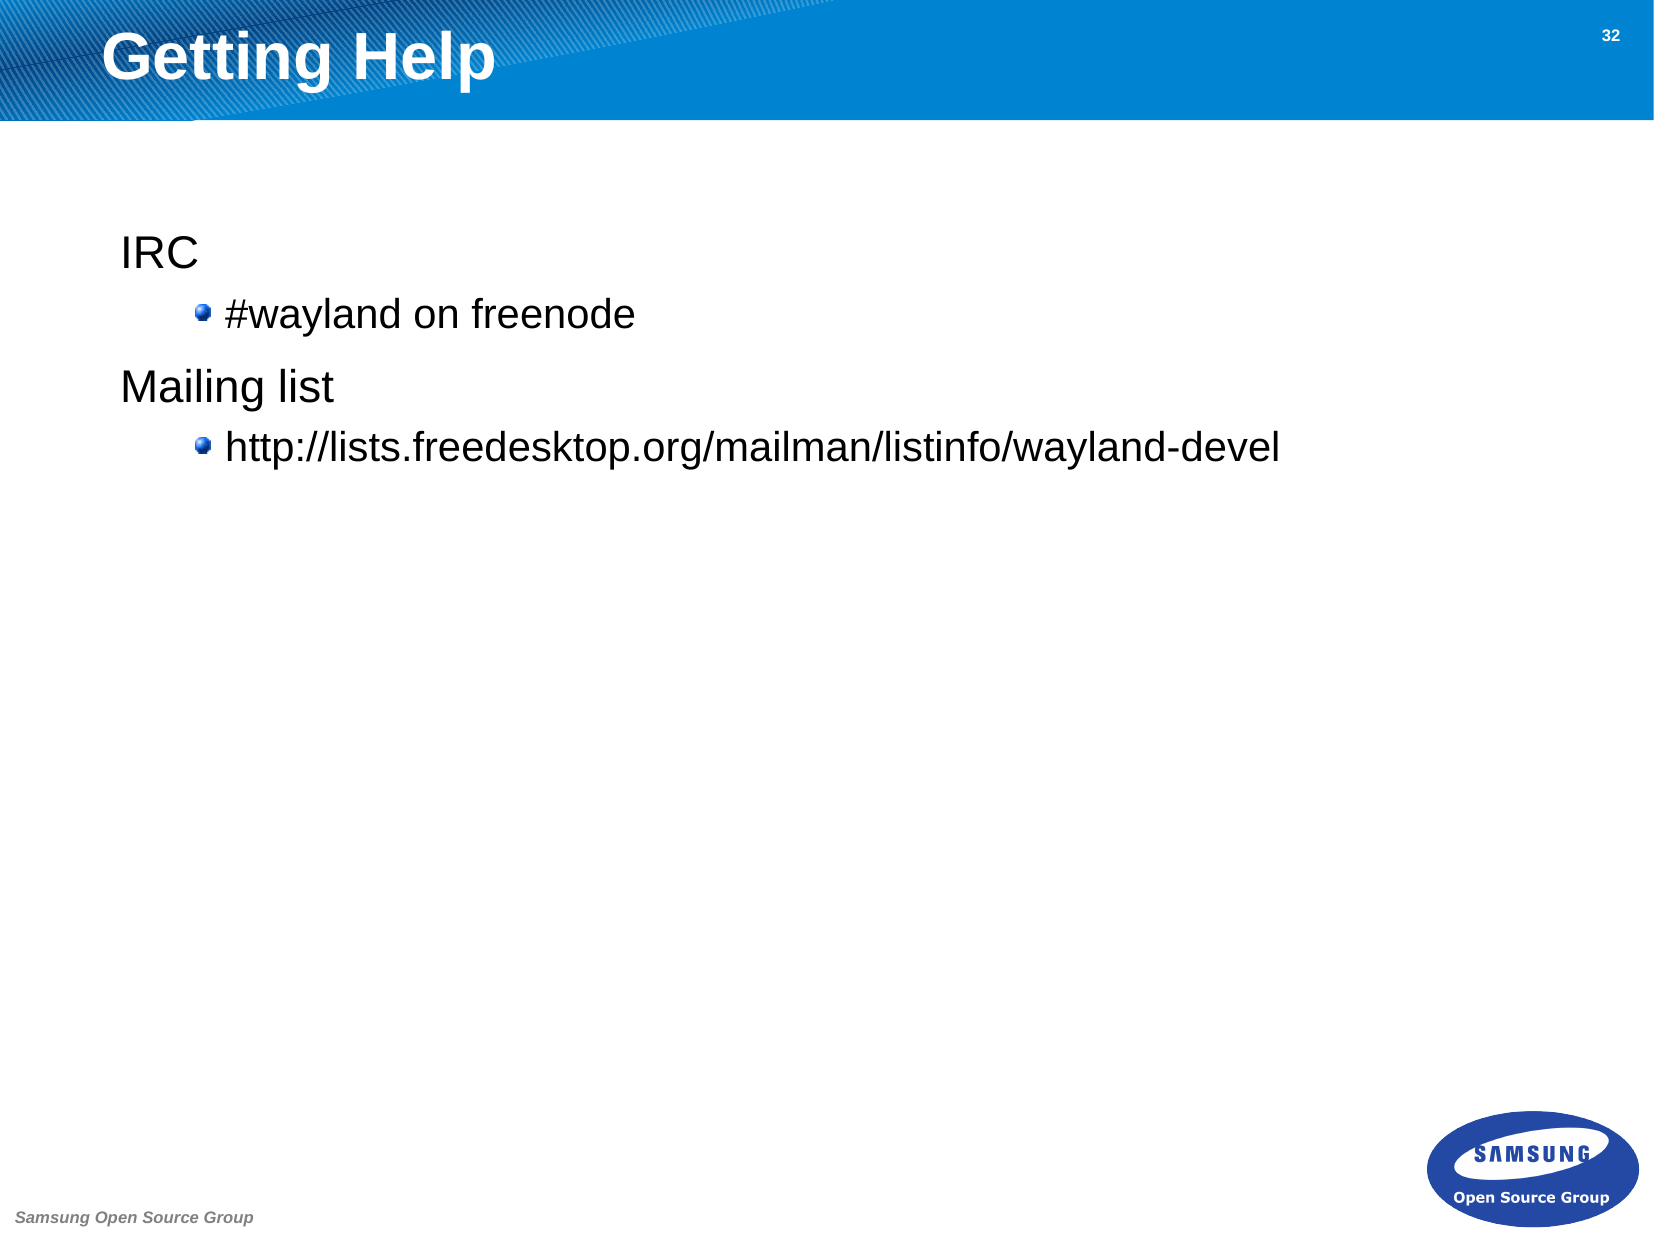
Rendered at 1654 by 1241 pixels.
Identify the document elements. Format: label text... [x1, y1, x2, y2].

picture [1425, 1109, 1641, 1230]
title Getting Help [82, 15, 1570, 100]
list IRC #wayland on freenode Mailing list http://lists.freedesktop.org/mailman/listinfo/wayland-devel [90, 225, 1545, 945]
